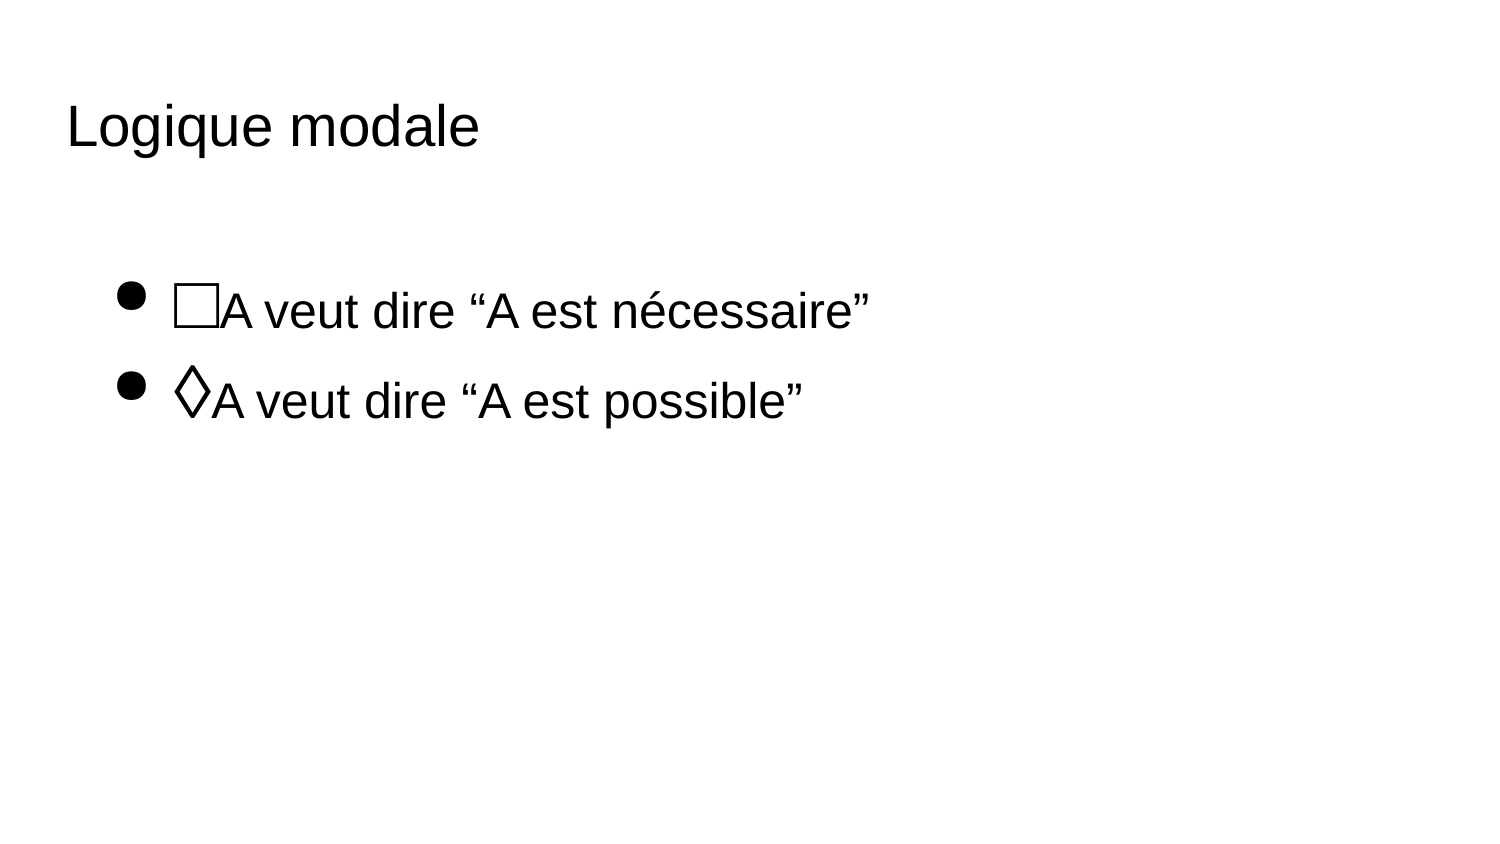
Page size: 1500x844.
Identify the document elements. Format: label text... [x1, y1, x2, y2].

text_box □A veut dire “A est nécessaire” ◊A veut dire “A est possible” [84, 238, 935, 545]
title Logique modale [51, 72, 1449, 167]
